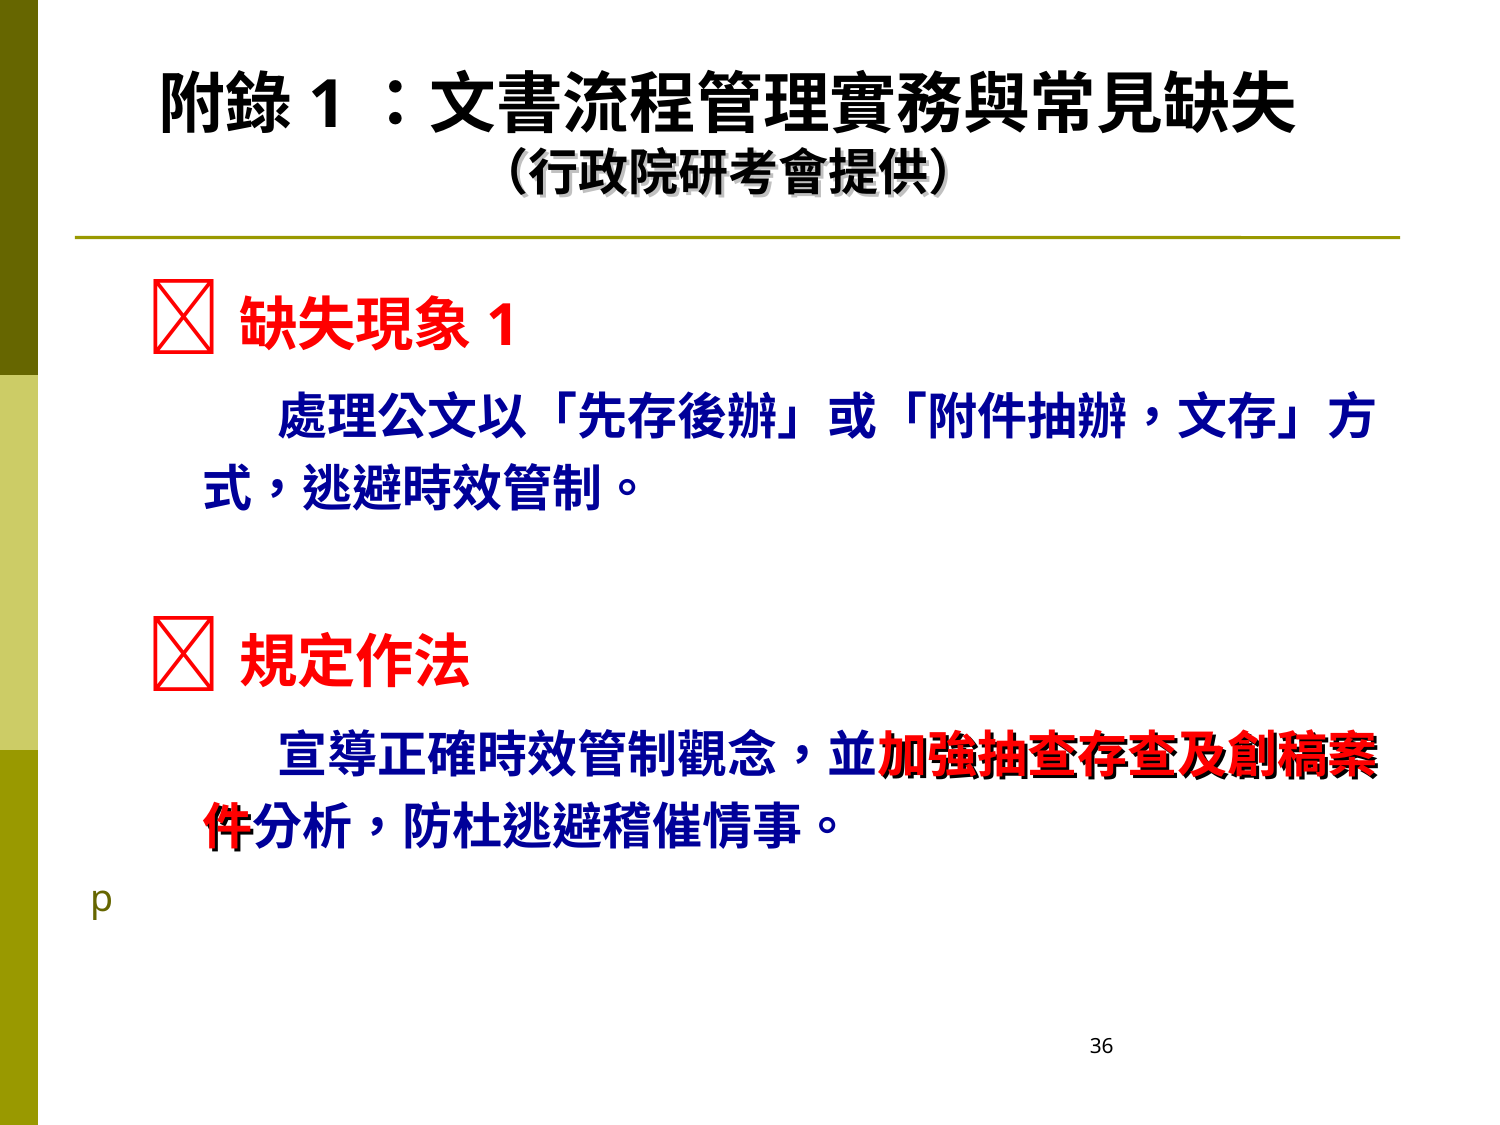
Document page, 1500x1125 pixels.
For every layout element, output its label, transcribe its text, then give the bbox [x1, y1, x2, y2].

title 附錄1：文書流程管理實務與常見缺失 （行政院研考會提供） [53, 31, 1404, 209]
list 缺失現象1 處理公文以「先存後辦」或「附件抽辦，文存」方式，逃避時效管制。 規定作法 宣導正確時效管制觀念，並加強抽查存查及創稿案件分析，防杜逃避稽催情事。 [75, 262, 1426, 1006]
text_box [1074, 1025, 1426, 1101]
